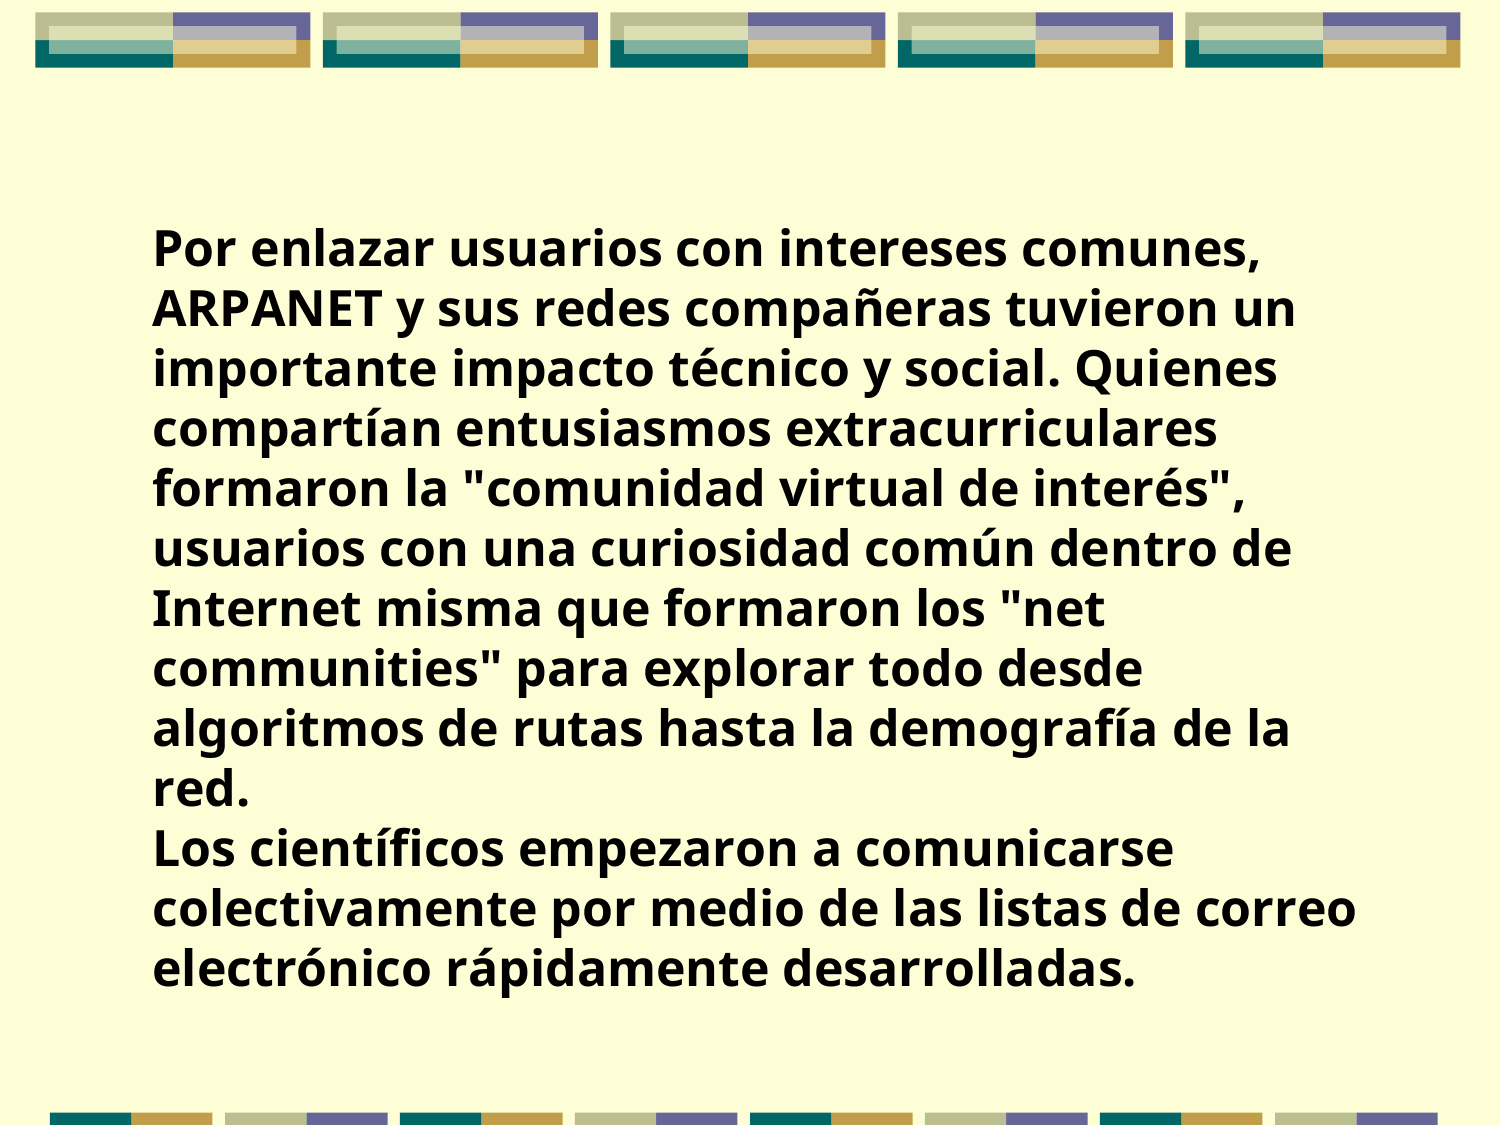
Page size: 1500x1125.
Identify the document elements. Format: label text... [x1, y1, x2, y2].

title Por enlazar usuarios con intereses comunes, ARPANET y sus redes compañeras tuvieron un importante impacto técnico y social. Quienes compartían entusiasmos extracurriculares formaron la "comunidad virtual de interés", usuarios con una curiosidad común dentro de Internet misma que formaron los "net communities" para explorar todo desde algoritmos de rutas hasta la demografía de la red. Los científicos empezaron a comunicarse colectivamente por medio de las listas de correo electrónico rápidamente desarrolladas. [137, 512, 1413, 700]
